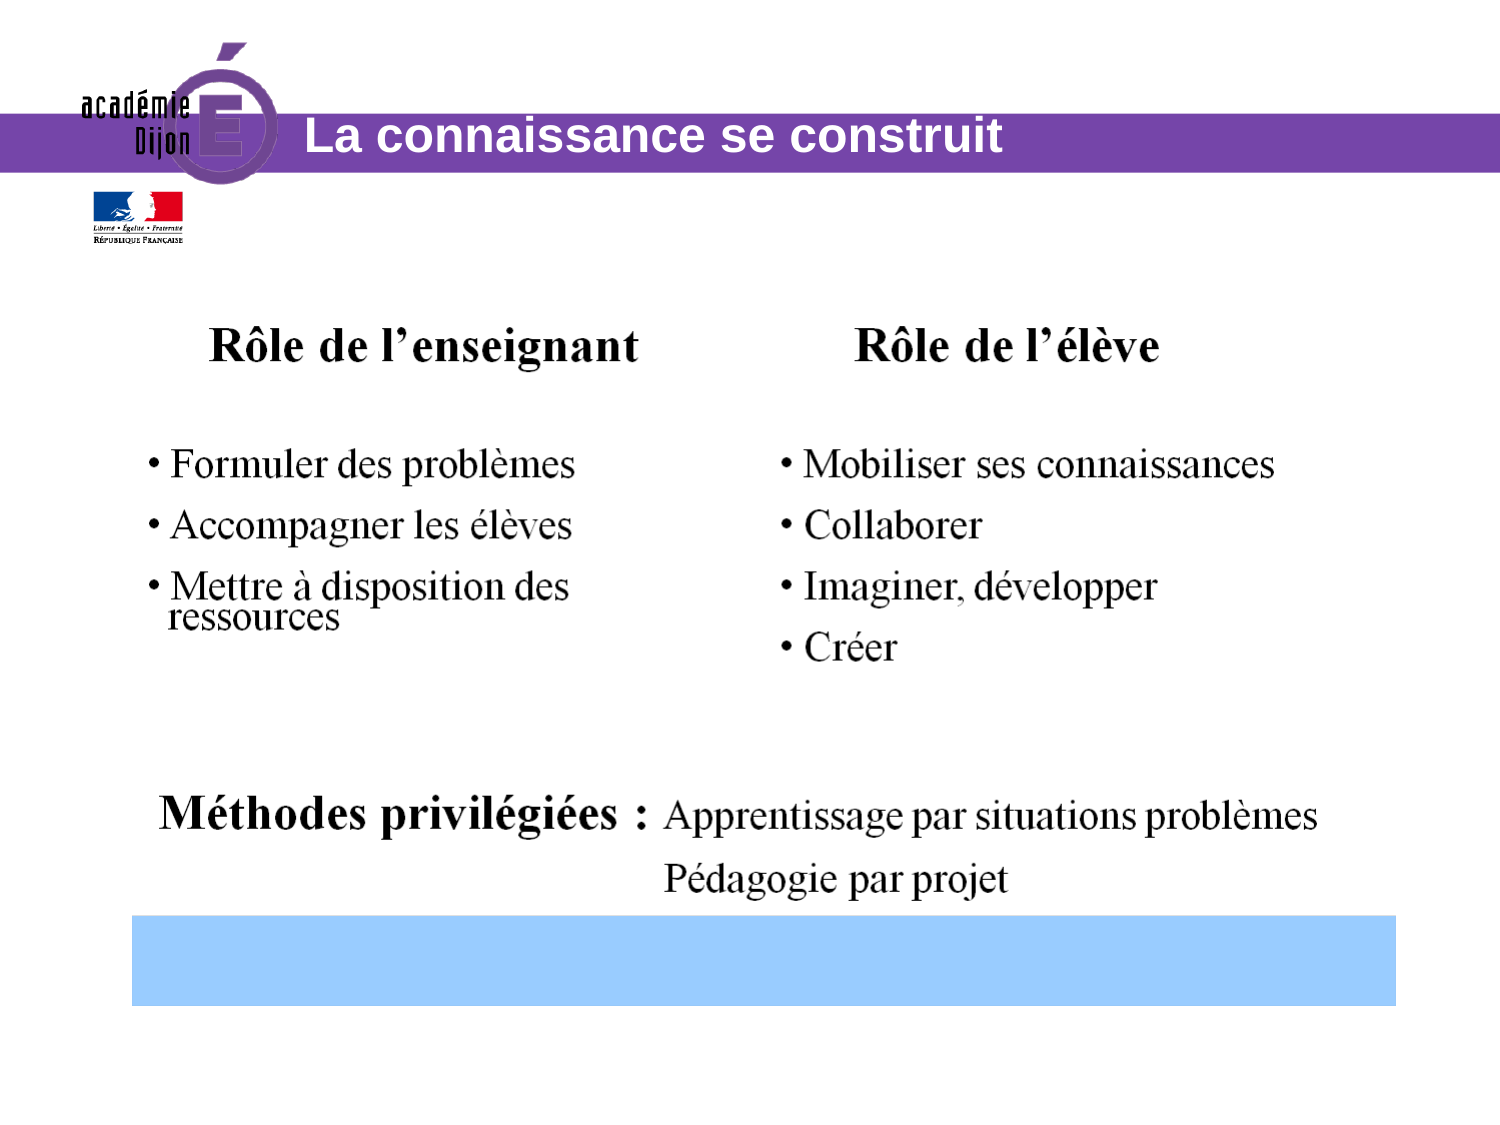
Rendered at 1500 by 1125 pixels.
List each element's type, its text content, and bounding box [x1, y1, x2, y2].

text_box La connaissance se construit [274, 94, 1500, 171]
picture [82, 42, 1411, 1022]
